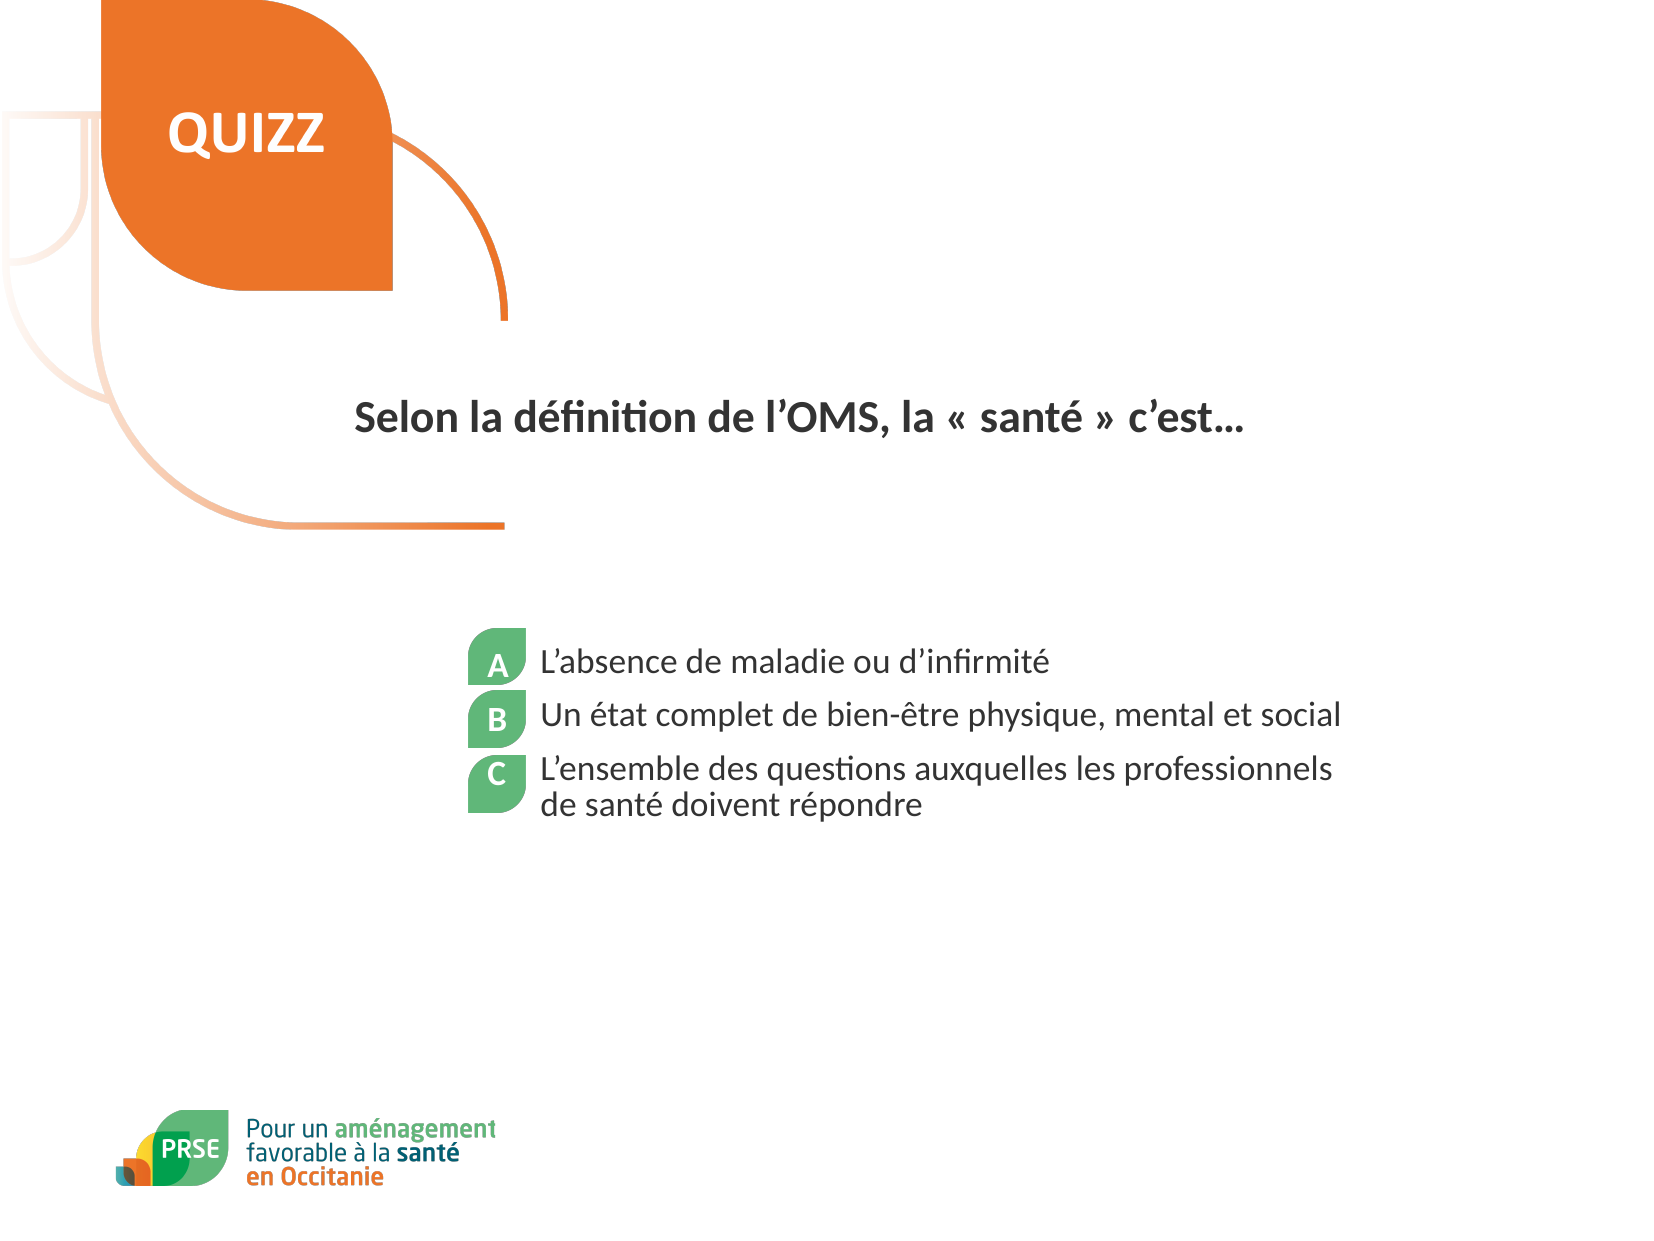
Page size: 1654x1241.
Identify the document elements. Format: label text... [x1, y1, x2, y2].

picture [114, 1110, 497, 1186]
text_box A B C [472, 625, 525, 814]
picture [468, 690, 472, 748]
picture [2, 0, 508, 530]
picture [468, 755, 472, 813]
picture [468, 628, 472, 686]
text_box L’absence de maladie ou d’infirmité Un état complet de bien-être physique, mental et social L’ensemble des questions auxquelles les professionnels de santé doivent répondre [525, 621, 1565, 853]
title Selon la définition de l’OMS, la « santé » c’est… [508, 392, 1607, 449]
